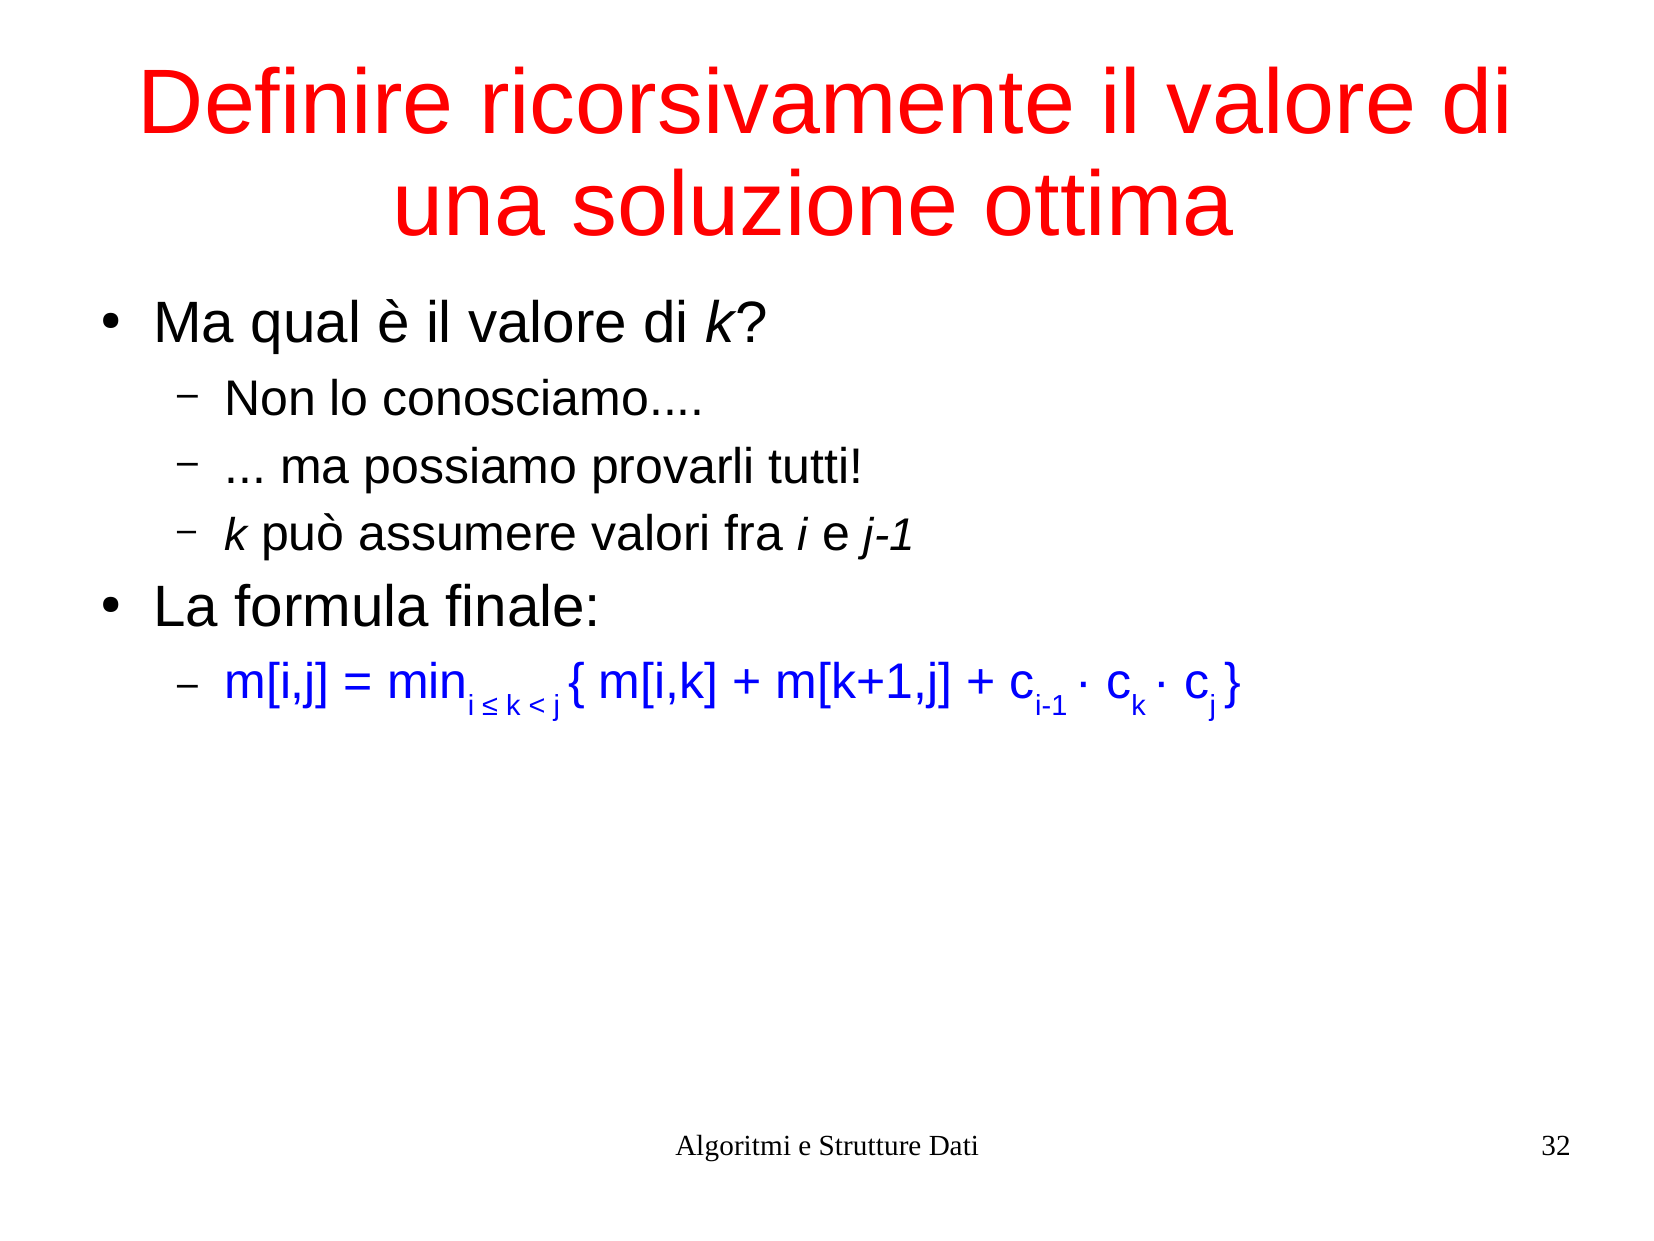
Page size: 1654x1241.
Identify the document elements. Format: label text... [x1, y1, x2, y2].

title Definire ricorsivamente il valore di una soluzione ottima [82, 49, 1571, 257]
list Ma qual è il valore di k? Non lo conosciamo.... ... ma possiamo provarli tutti! k può assumere valori fra i e j-1 La formula finale: m[i,j] = mini ≤ k < j { m[i,k] + m[k+1,j] + ci-1 · ck · cj } [82, 290, 1571, 1109]
